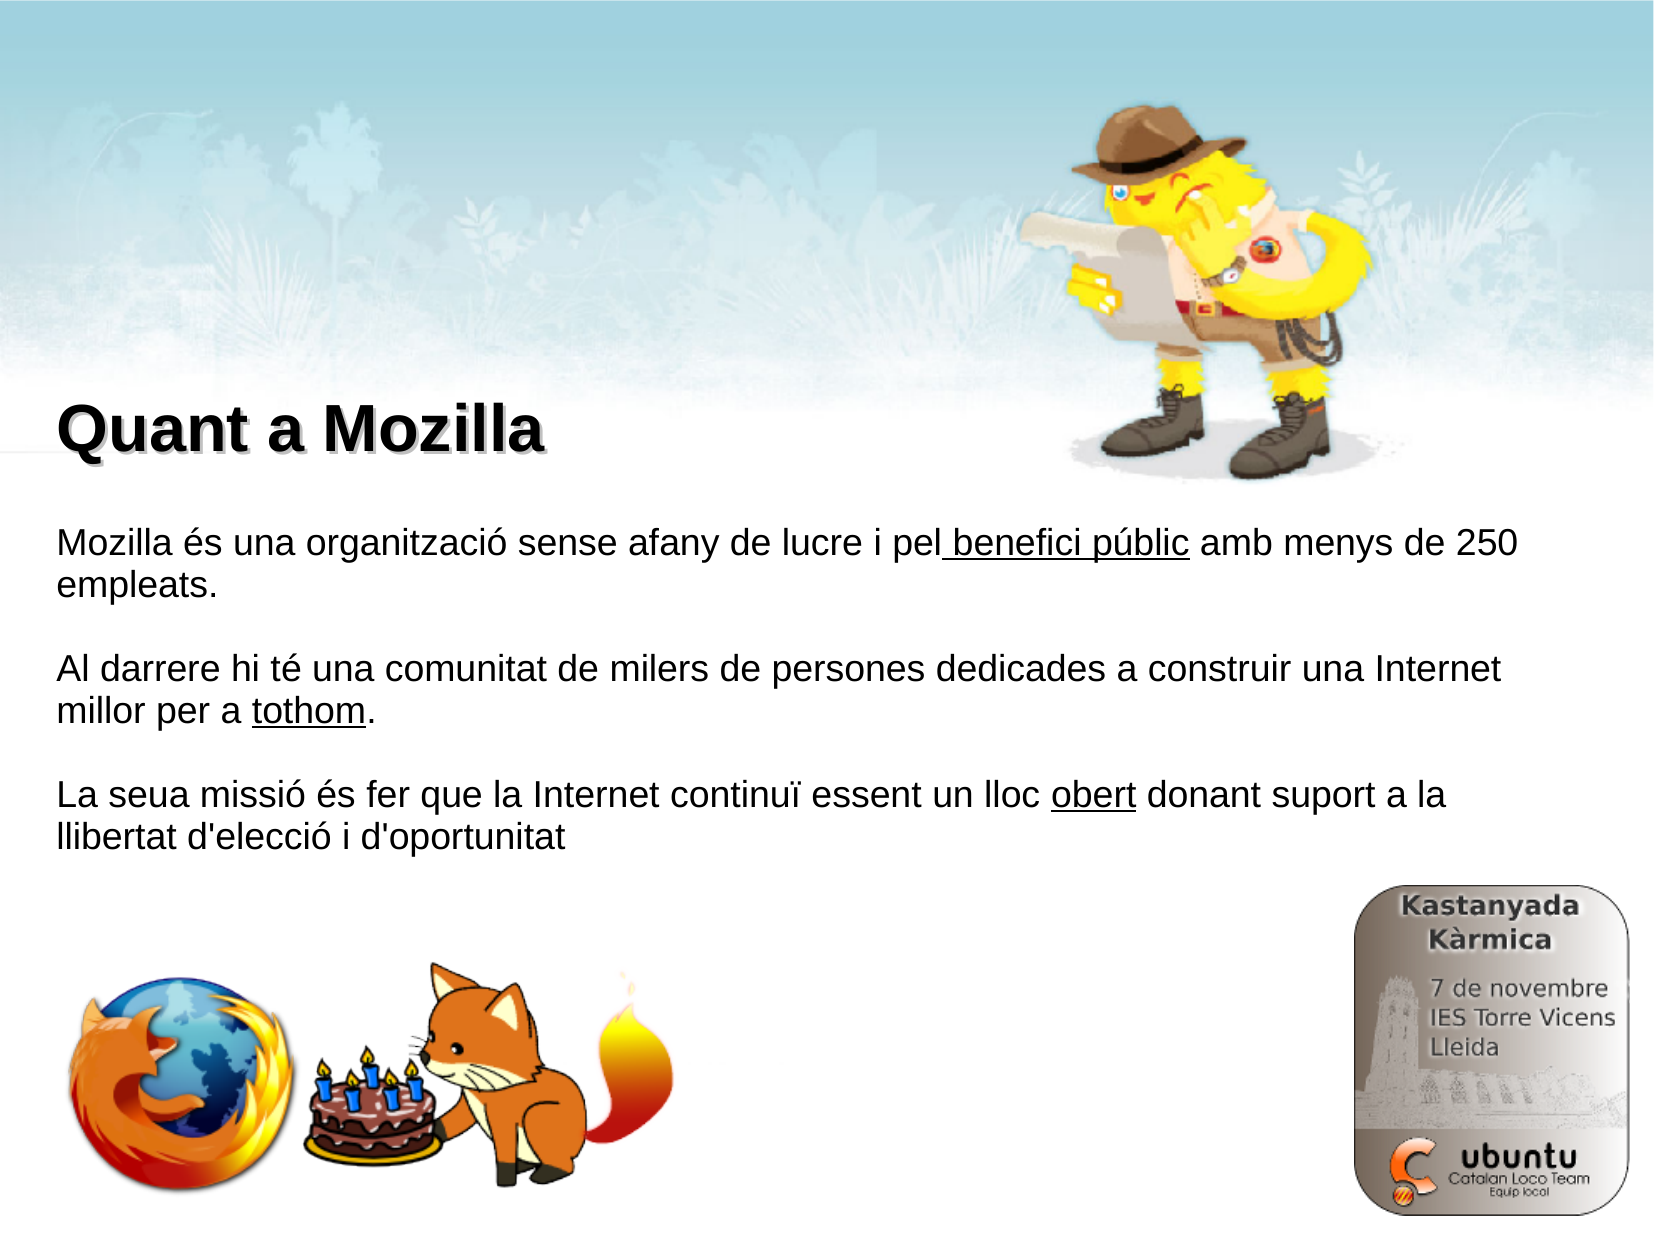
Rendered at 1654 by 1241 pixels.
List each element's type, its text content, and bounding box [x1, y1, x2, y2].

text_box Quant a Mozilla Mozilla és una organització sense afany de lucre i pel benefici públic amb menys de 250 empleats. Al darrere hi té una comunitat de milers de persones dedicades a construir una Internet millor per a tothom. La seua missió és fer que la Internet continuï essent un lloc obert donant suport a la llibertat d'elecció i d'oportunitat [41, 383, 1536, 866]
picture [0, 0, 1654, 1240]
